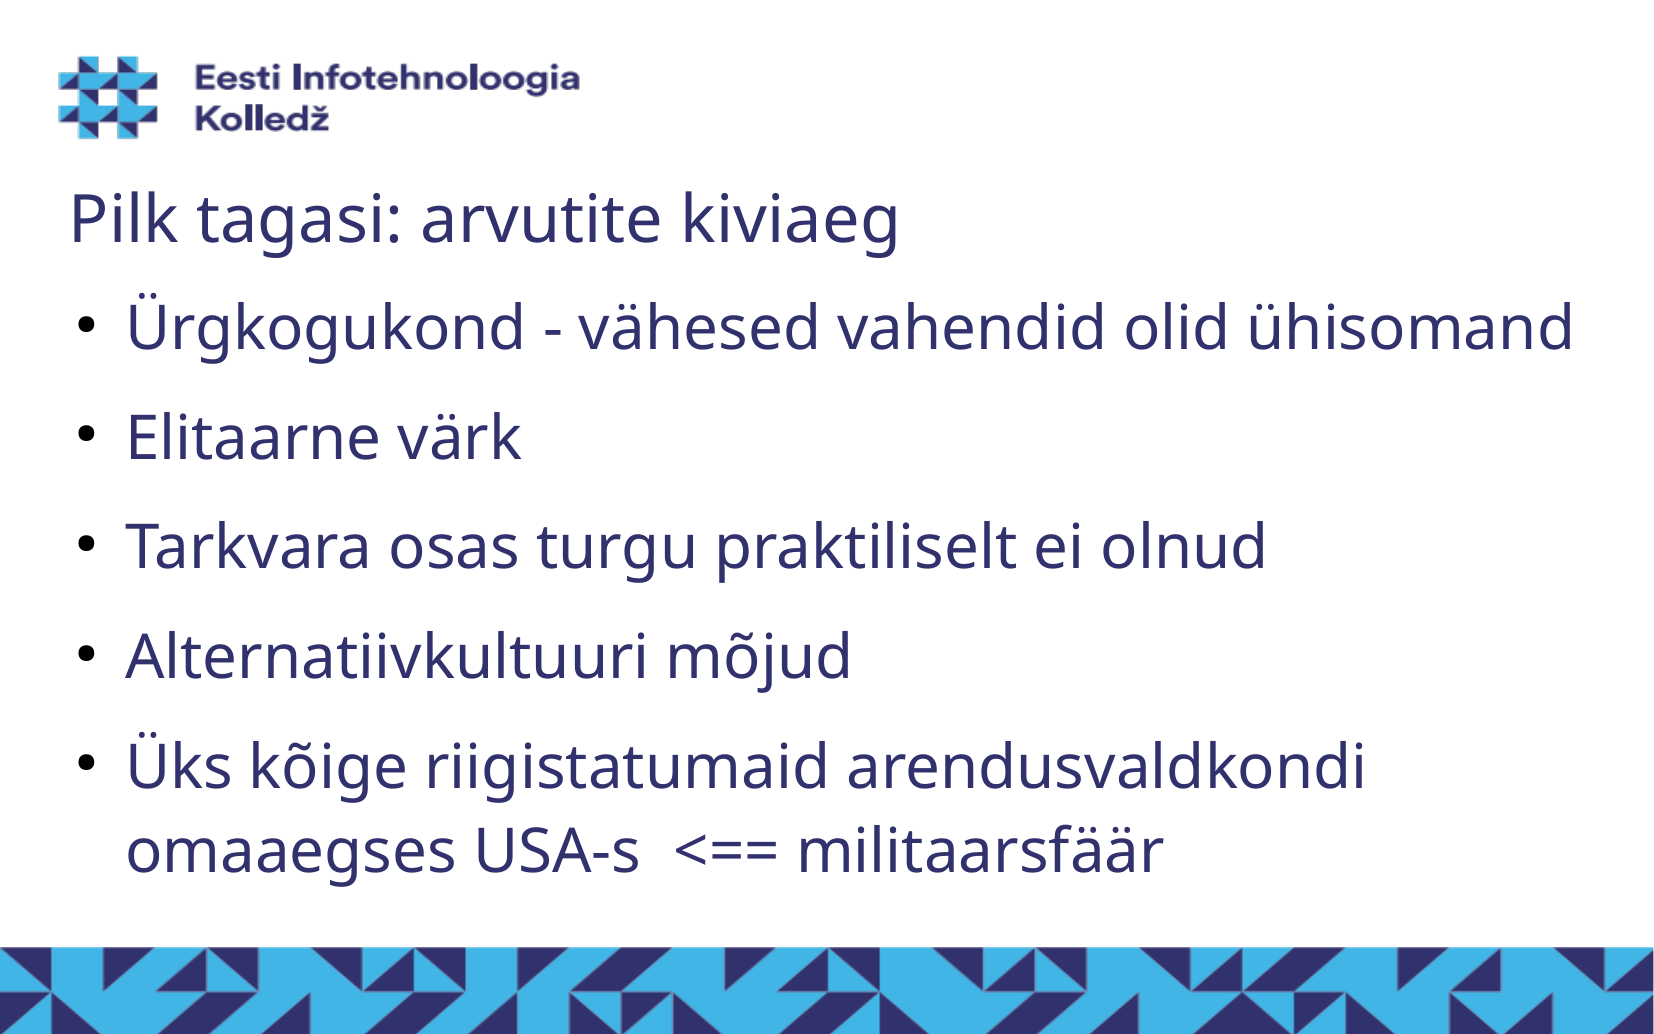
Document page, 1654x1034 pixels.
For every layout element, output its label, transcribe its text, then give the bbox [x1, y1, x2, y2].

list Ürgkogukond - vähesed vahendid olid ühisomand Elitaarne värk Tarkvara osas turgu praktiliselt ei olnud Alternatiivkultuuri mõjud Üks kõige riigistatumaid arendusvaldkondi omaaegses USA-s <== militaarsfäär [59, 283, 1595, 936]
title Pilk tagasi: arvutite kiviaeg [68, 147, 1536, 283]
